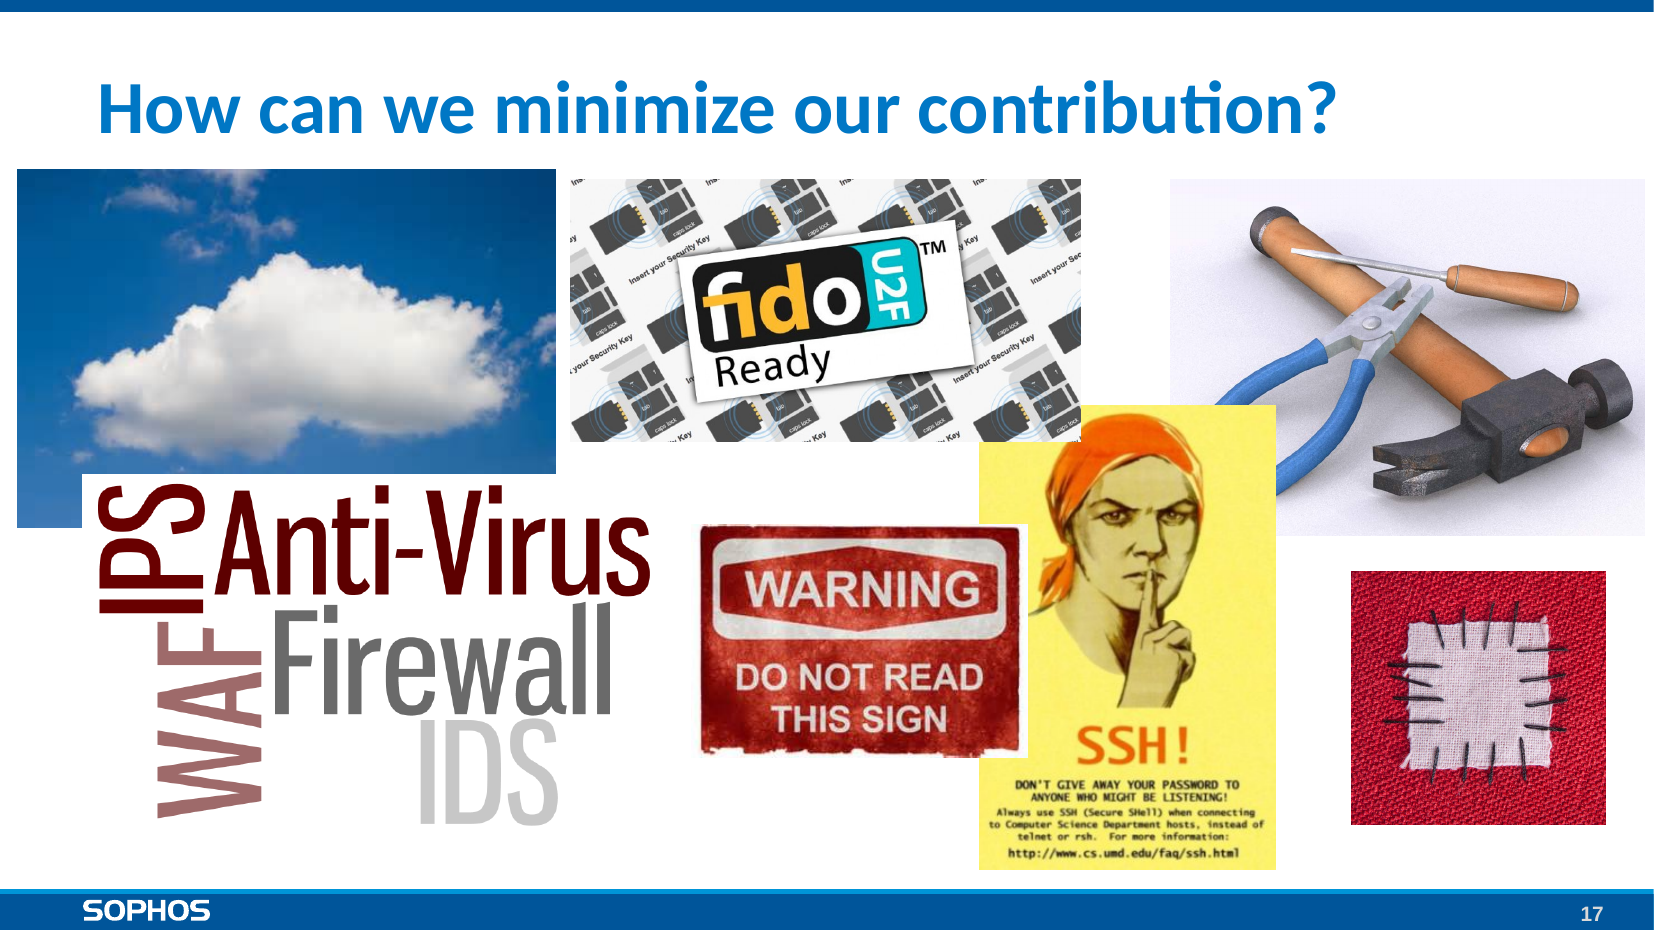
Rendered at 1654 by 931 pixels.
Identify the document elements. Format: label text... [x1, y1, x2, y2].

picture [1351, 571, 1606, 826]
picture [570, 179, 1645, 871]
picture [17, 169, 655, 830]
title How can we minimize our contribution? [82, 37, 1571, 170]
